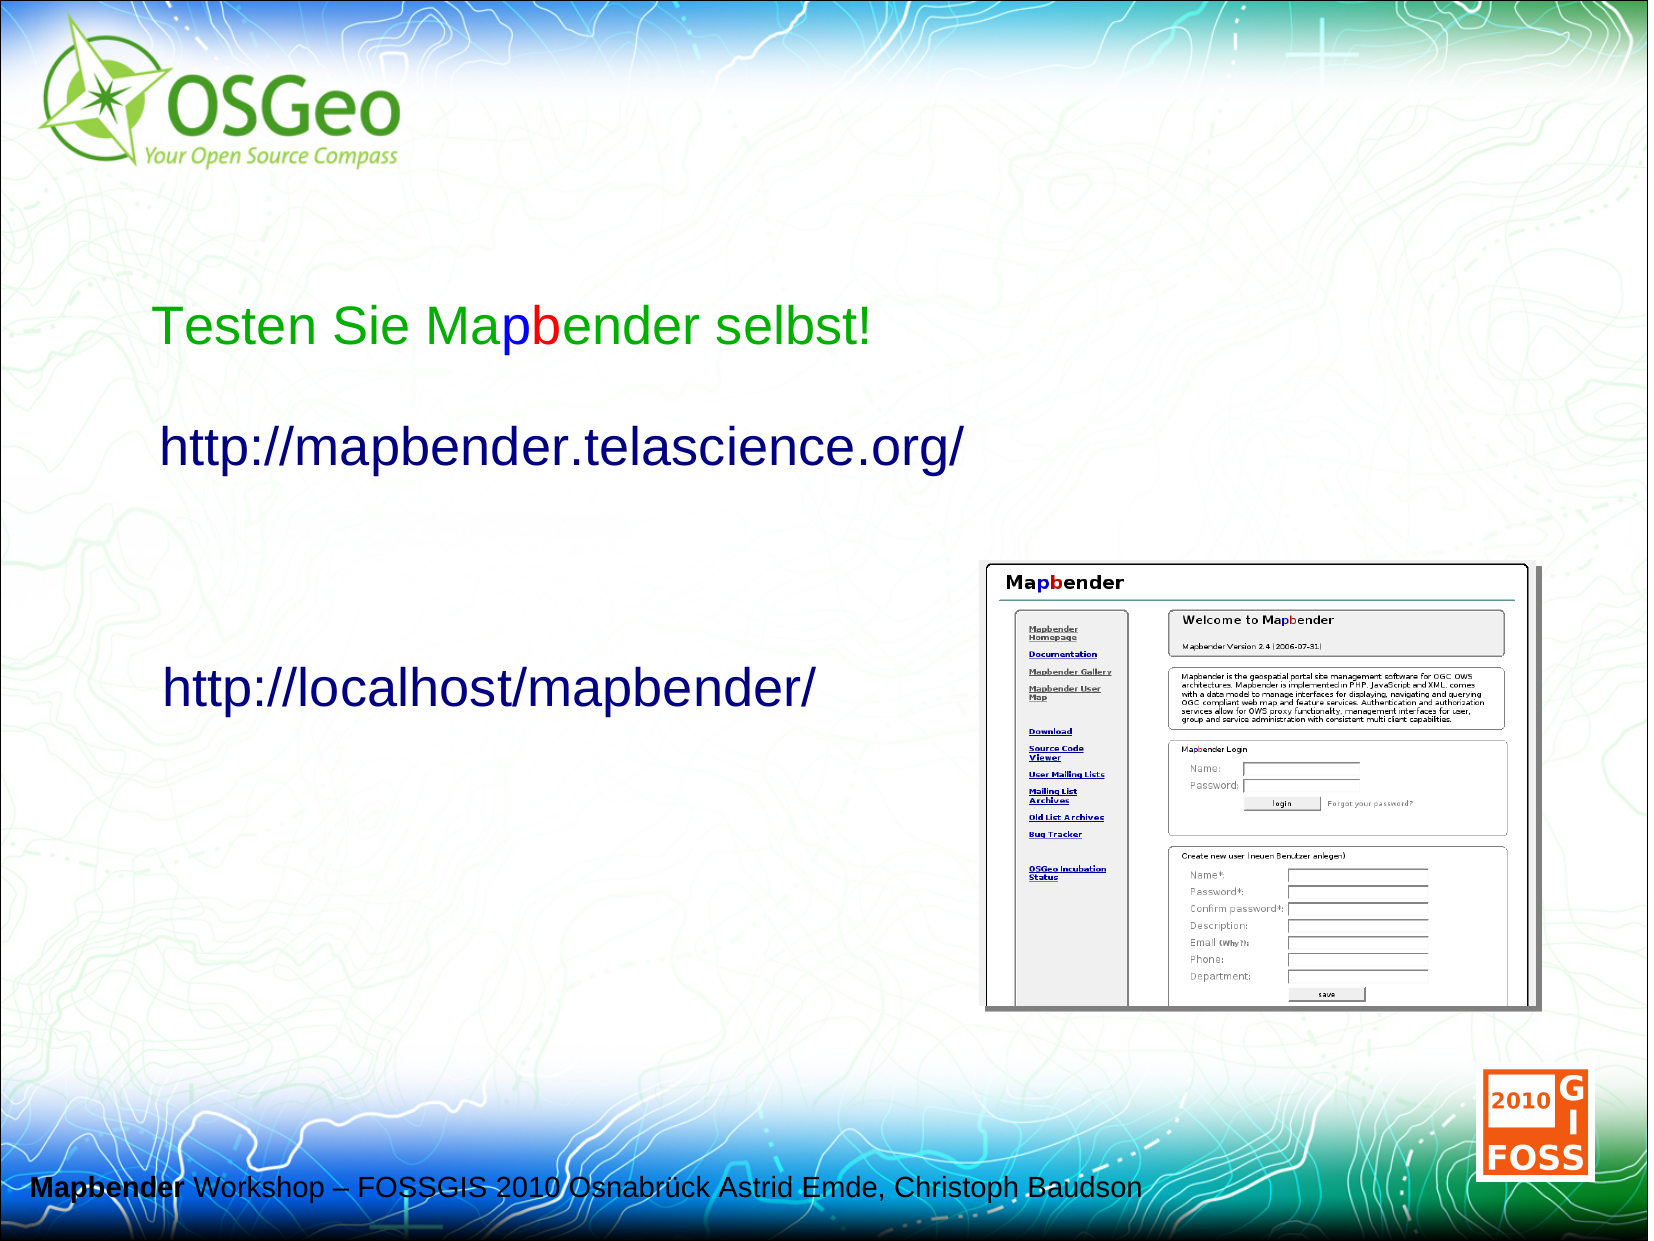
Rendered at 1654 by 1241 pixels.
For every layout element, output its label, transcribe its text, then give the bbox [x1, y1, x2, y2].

list Testen Sie Mapbender selbst! http://mapbender.telascience.org/ [88, 295, 1577, 1114]
text_box http://localhost/mapbender/ [147, 649, 965, 732]
picture [1, 1, 1647, 1240]
